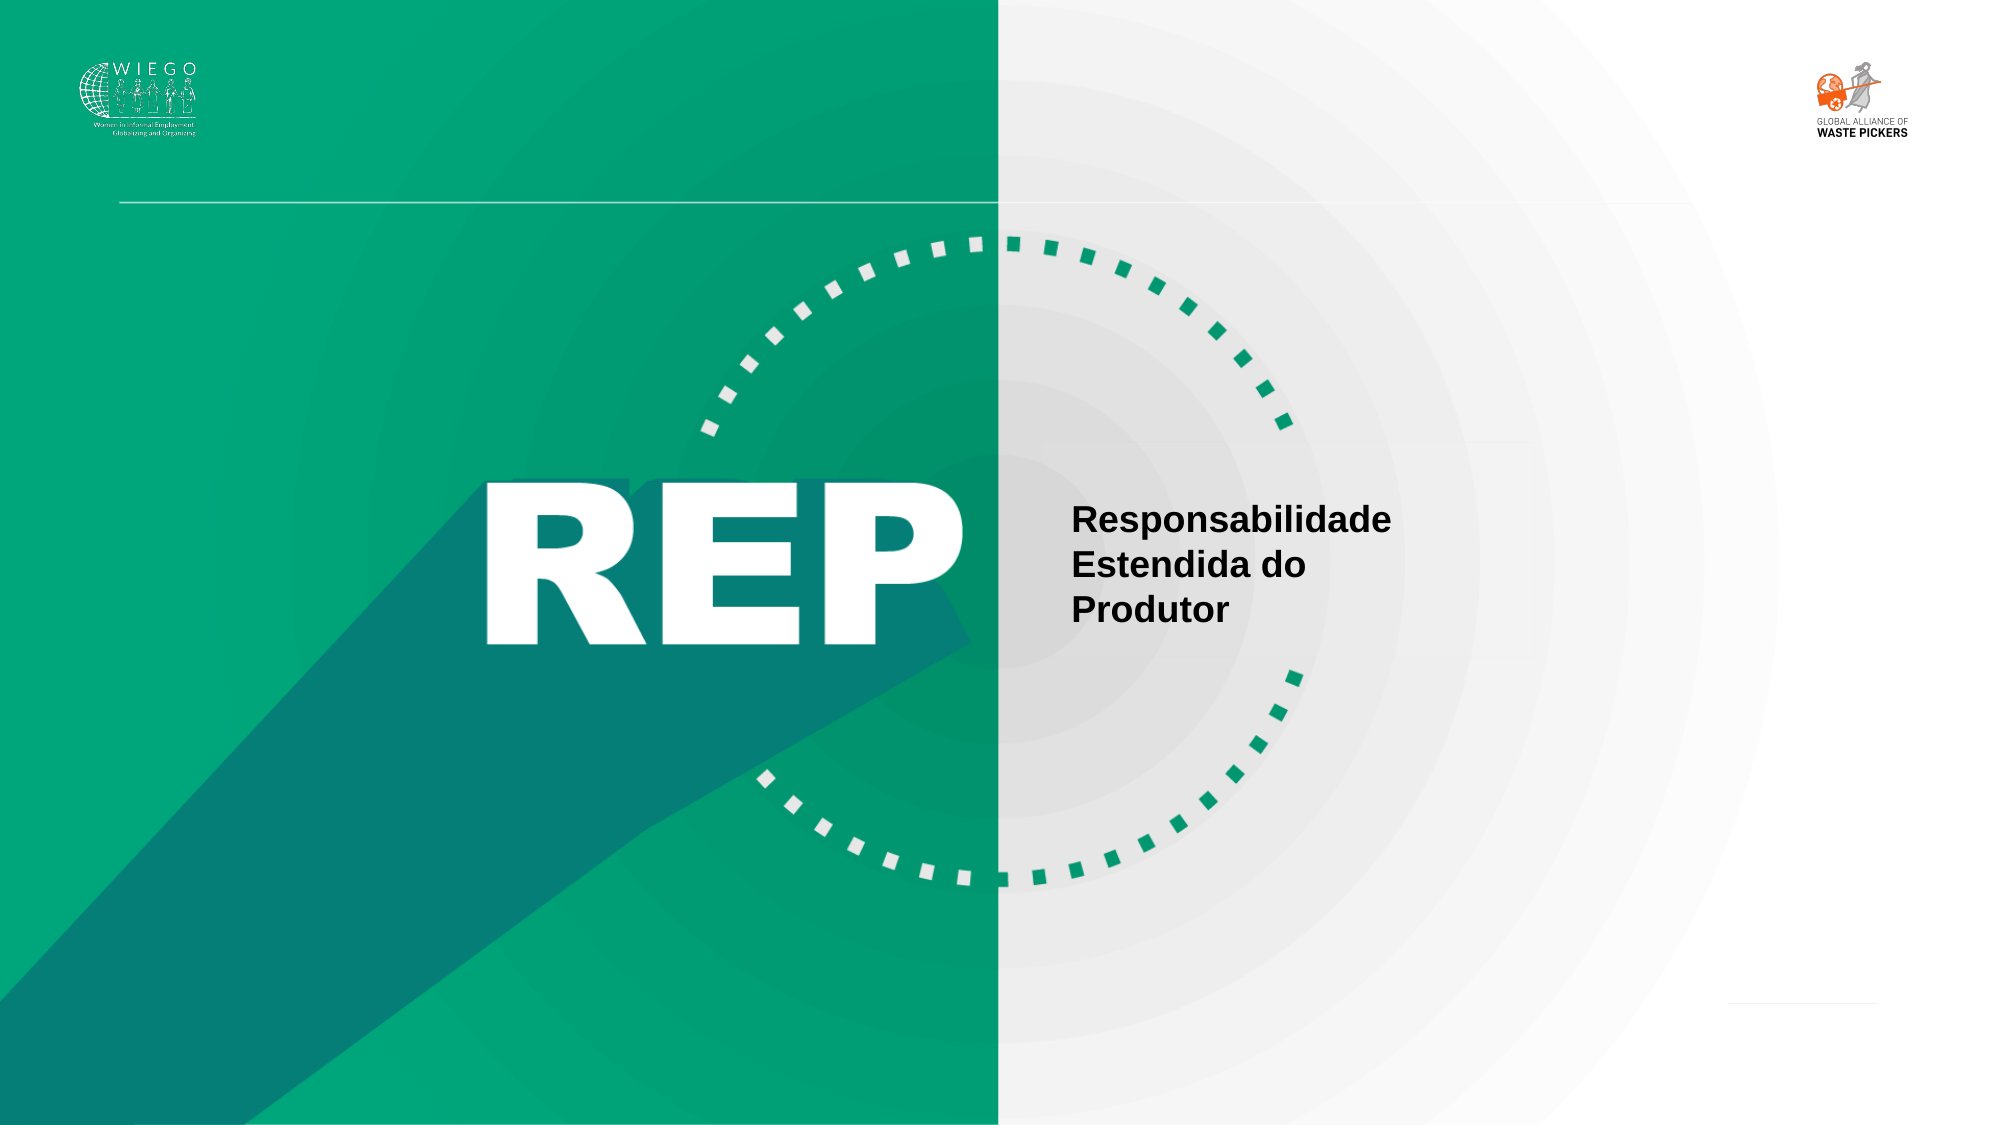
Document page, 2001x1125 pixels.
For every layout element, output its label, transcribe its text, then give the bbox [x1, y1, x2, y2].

text_box Responsabilidade Estendida do Produtor [1056, 487, 1408, 638]
picture [0, 0, 2001, 1125]
